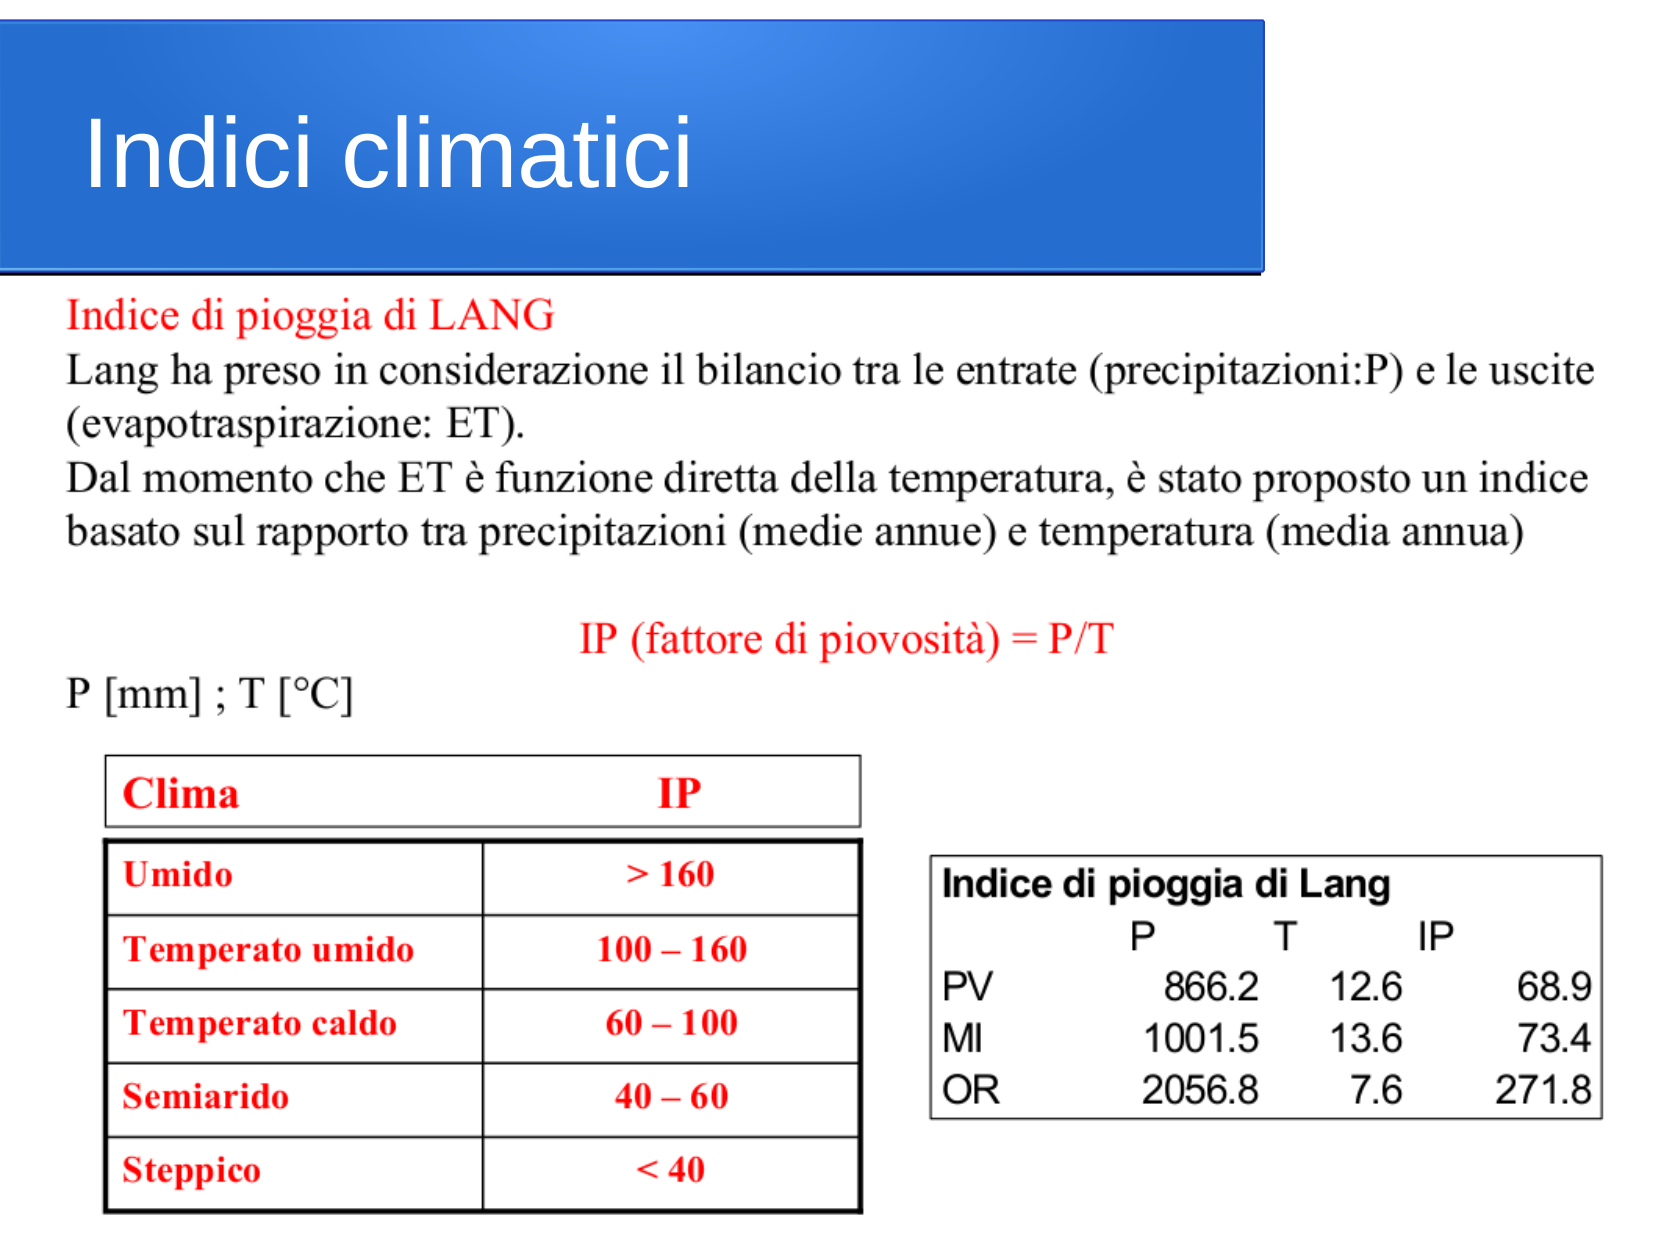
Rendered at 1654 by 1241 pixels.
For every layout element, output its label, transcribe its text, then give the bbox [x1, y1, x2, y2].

title Indici climatici [82, 49, 1250, 257]
picture [41, 281, 1619, 1229]
